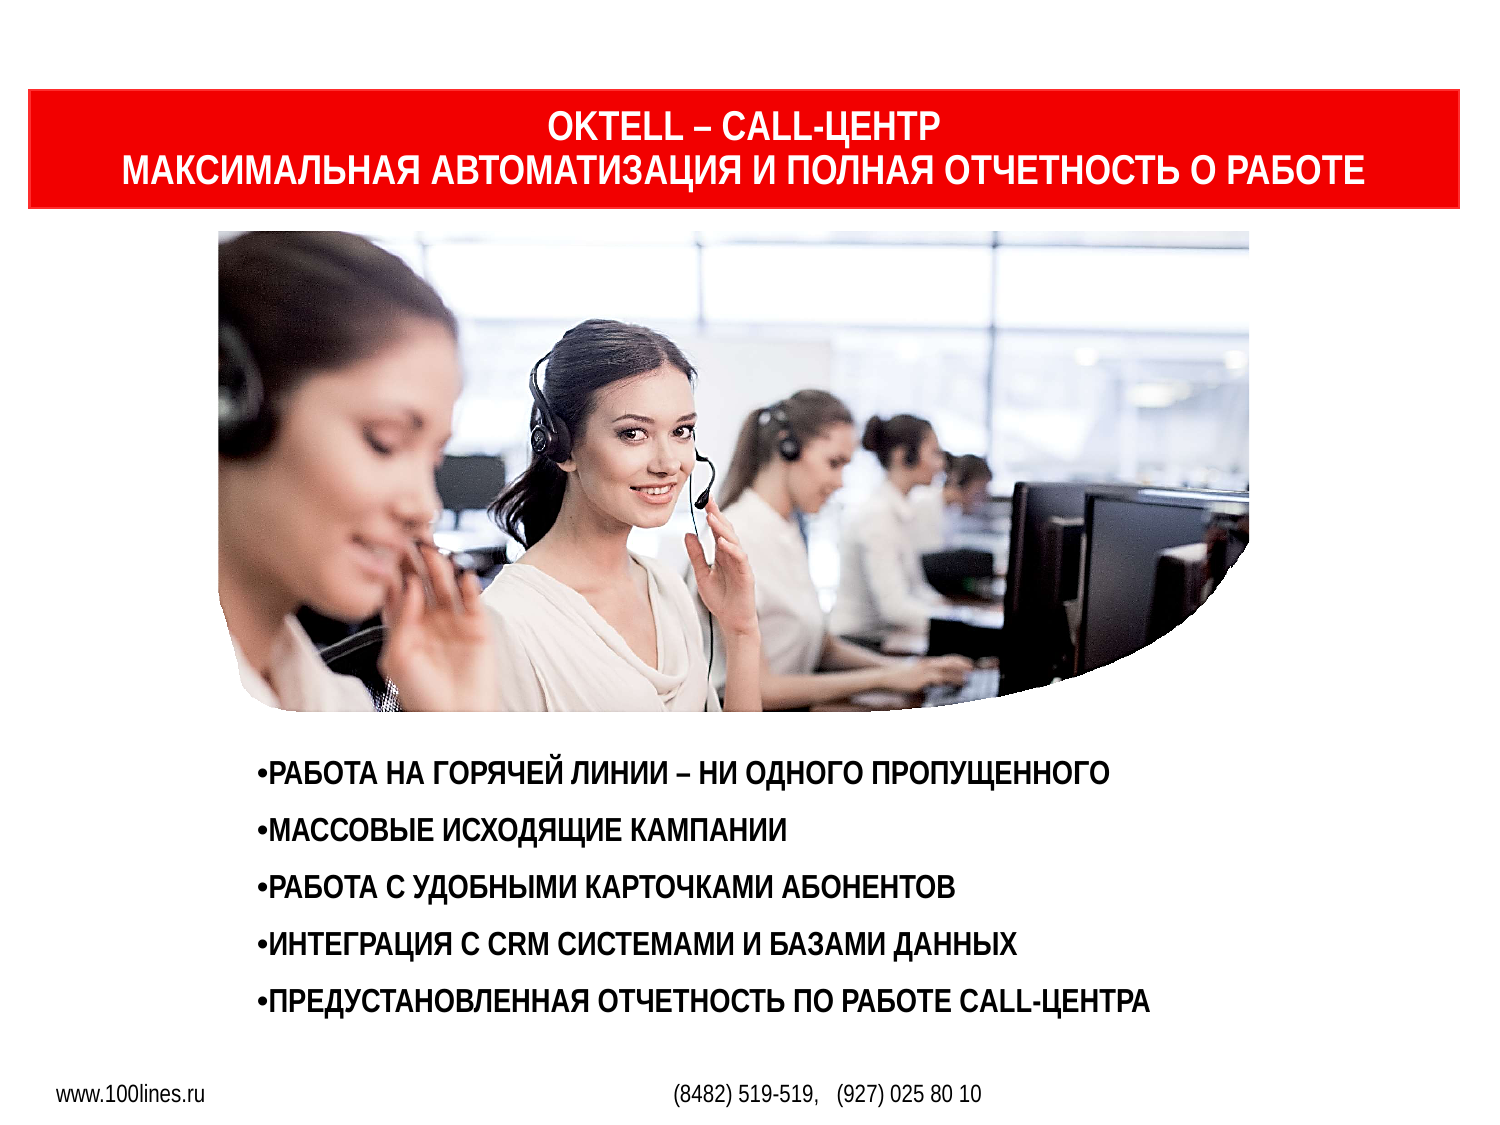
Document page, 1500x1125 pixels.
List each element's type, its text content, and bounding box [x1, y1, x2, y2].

text_box OKTELL – CALL-ЦЕНТР МАКСИМАЛЬНАЯ АВТОМАТИЗАЦИЯ И ПОЛНАЯ ОТЧЕТНОСТЬ О РАБОТЕ [29, 89, 1459, 209]
text_box www.100lines.ru (8482) 519-519, (927) 025 80 10 [41, 1070, 1459, 1103]
picture [218, 231, 1250, 728]
text_box РАБОТА НА ГОРЯЧЕЙ ЛИНИИ – НИ ОДНОГО ПРОПУЩЕННОГО МАССОВЫЕ ИСХОДЯЩИЕ КАМПАНИИ РАБОТА С УДОБНЫМИ КАРТОЧКАМИ АБОНЕНТОВ ИНТЕГРАЦИЯ С CRM СИСТЕМАМИ И БАЗАМИ ДАННЫХ ПРЕДУСТАНОВЛЕННАЯ ОТЧЕТНОСТЬ ПО РАБОТЕ CALL-ЦЕНТРА [242, 727, 1338, 1028]
